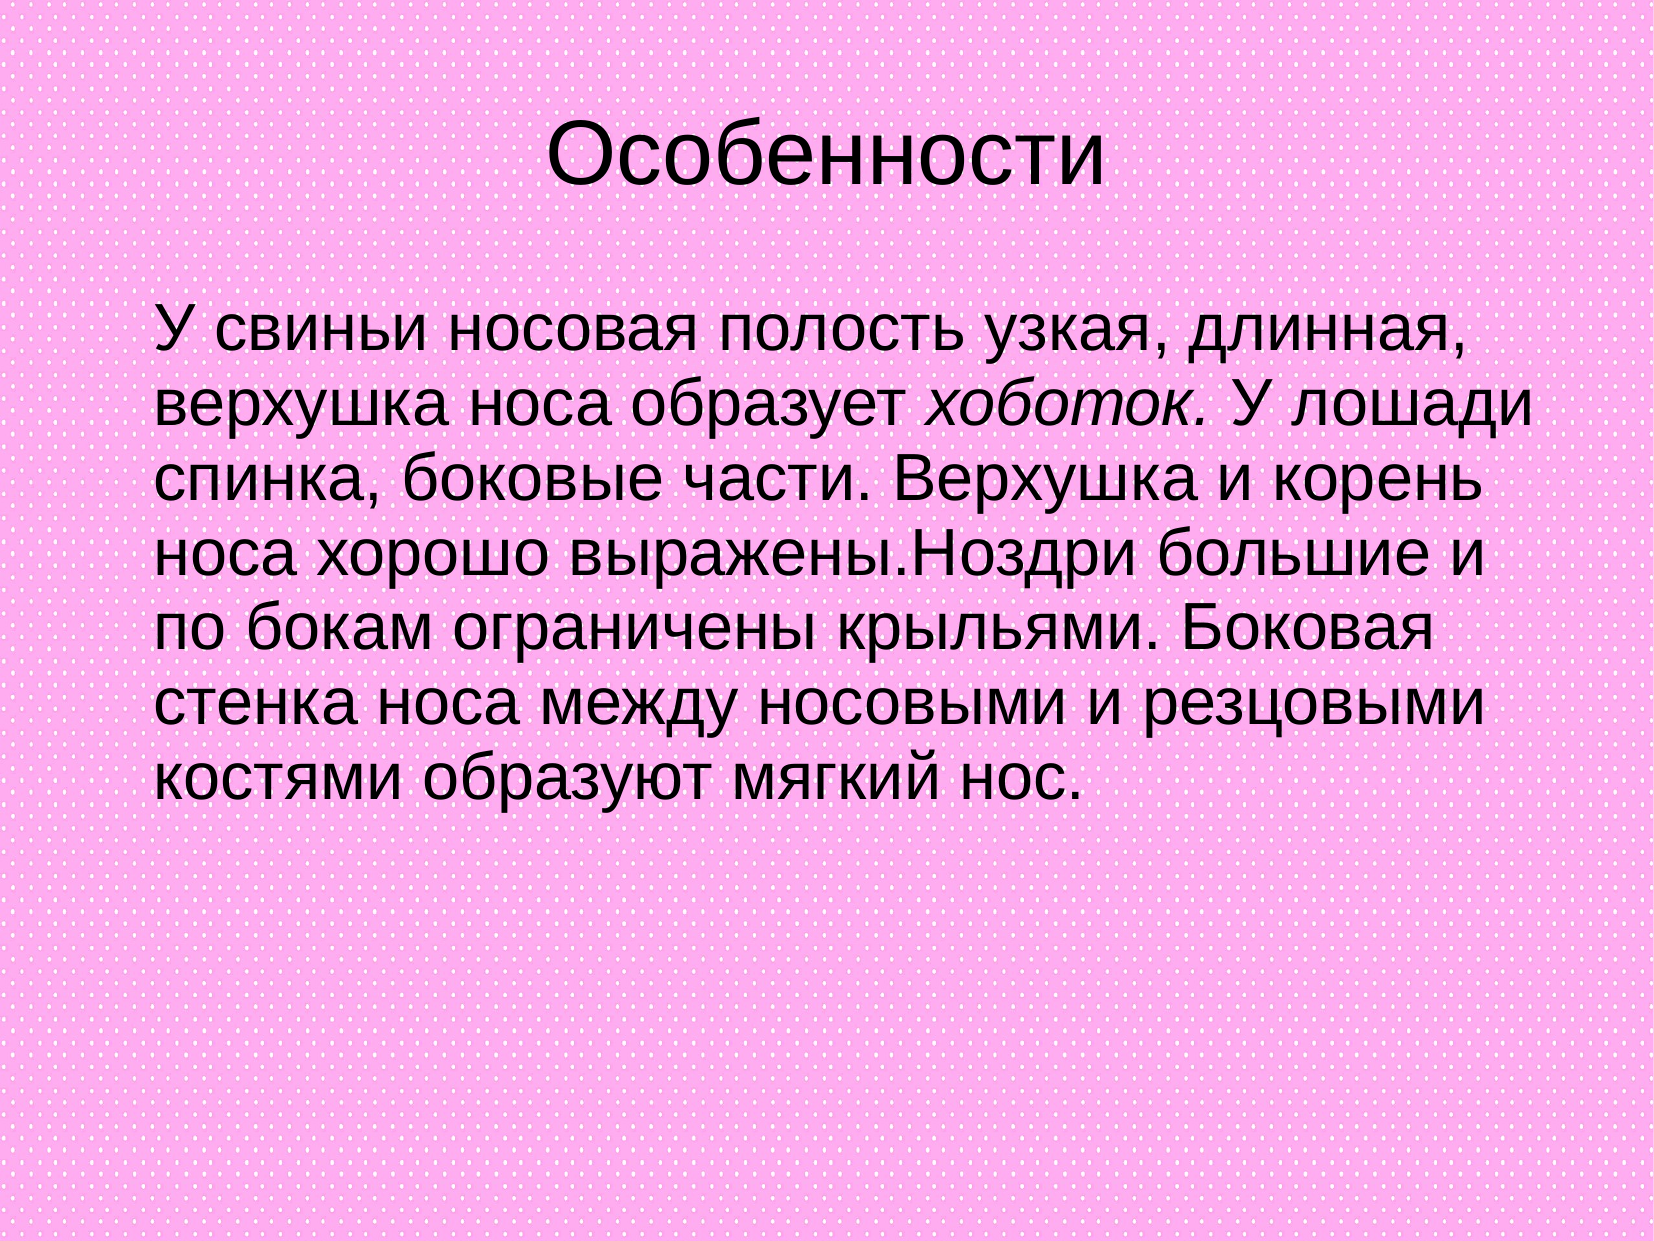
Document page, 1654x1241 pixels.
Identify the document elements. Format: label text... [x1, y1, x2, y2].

title Особенности [82, 49, 1571, 257]
list У свиньи носовая полость узкая, длинная, верхушка носа образует хоботок. У лошади спинка, боковые части. Верхушка и корень носа хорошо выражены.Ноздри большие и по бокам ограничены крыльями. Боковая стенка носа между носовыми и резцовыми костями образуют мягкий нос. [82, 290, 1571, 1109]
picture [0, 0, 1654, 1241]
